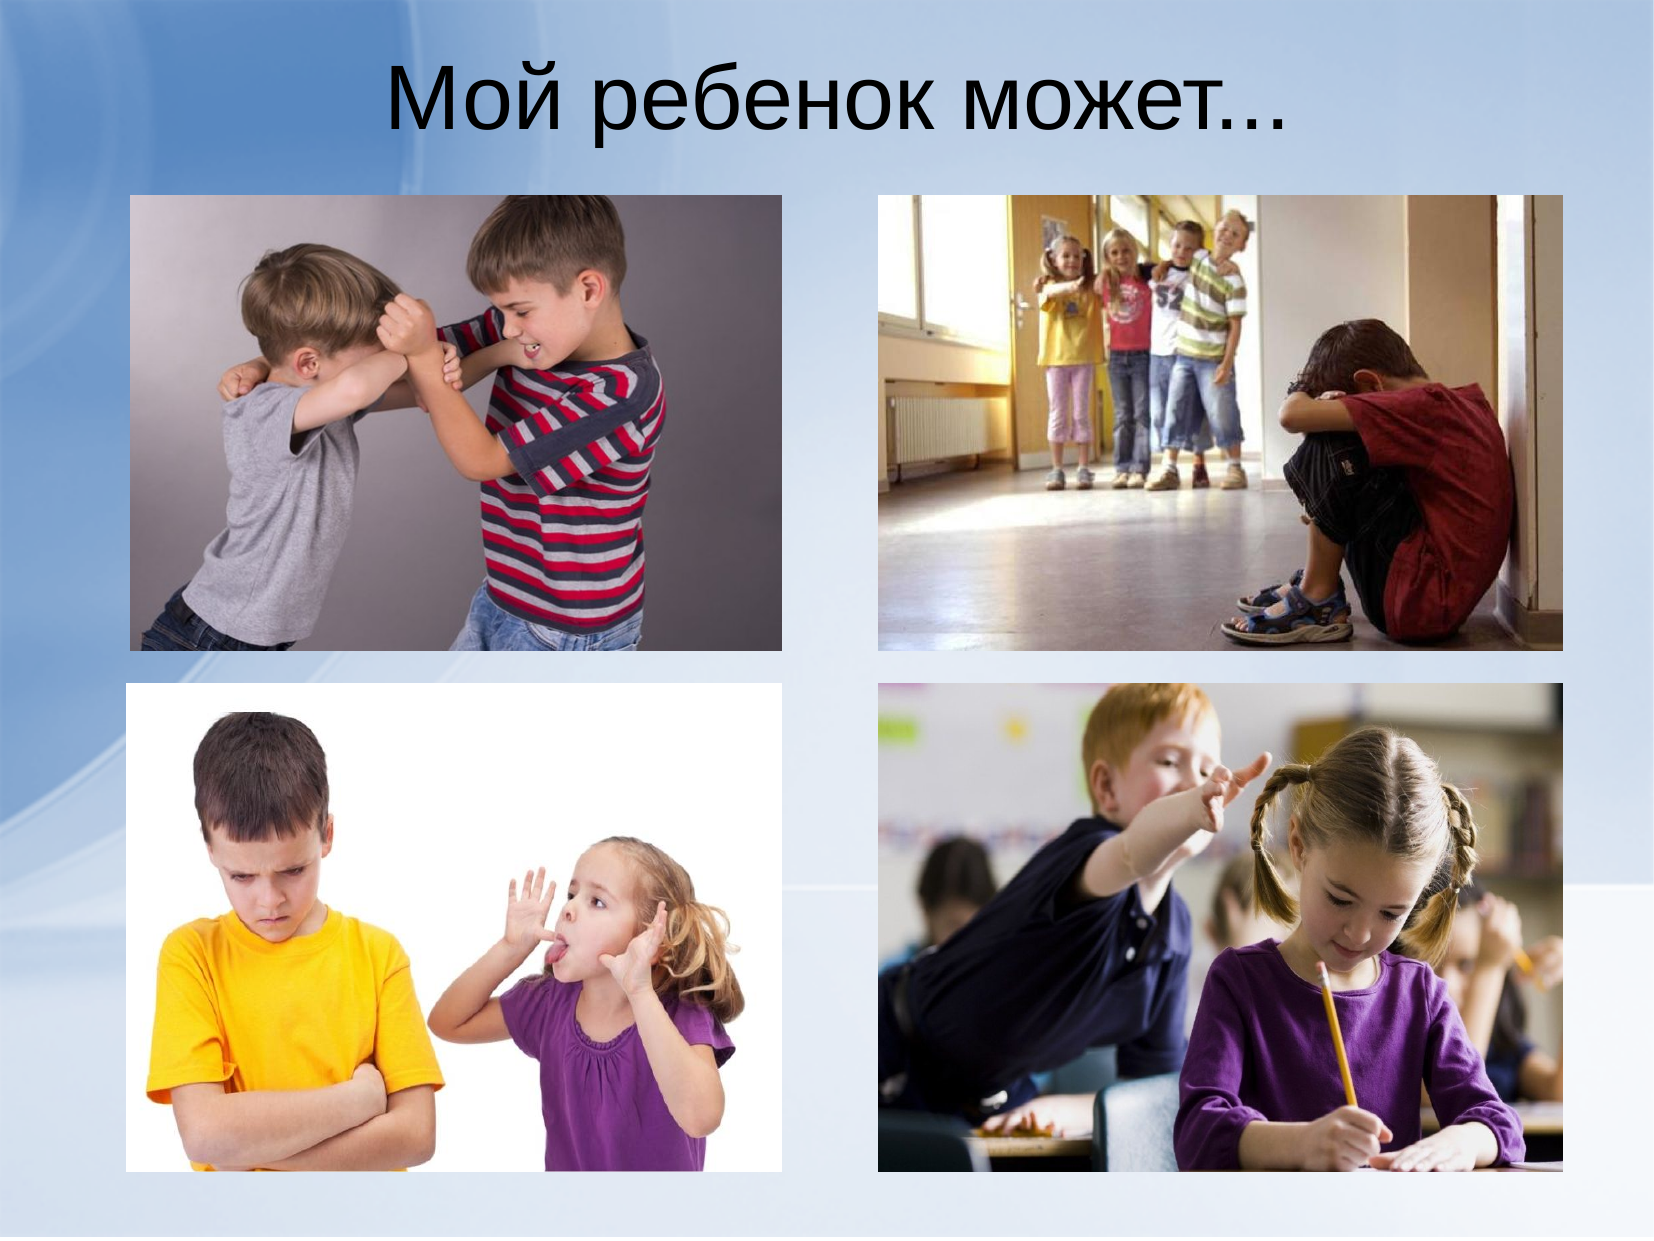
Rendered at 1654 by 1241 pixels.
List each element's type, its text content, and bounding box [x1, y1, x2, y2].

text_box Мой ребенок может... [97, 0, 1580, 196]
picture [0, 0, 1654, 1237]
